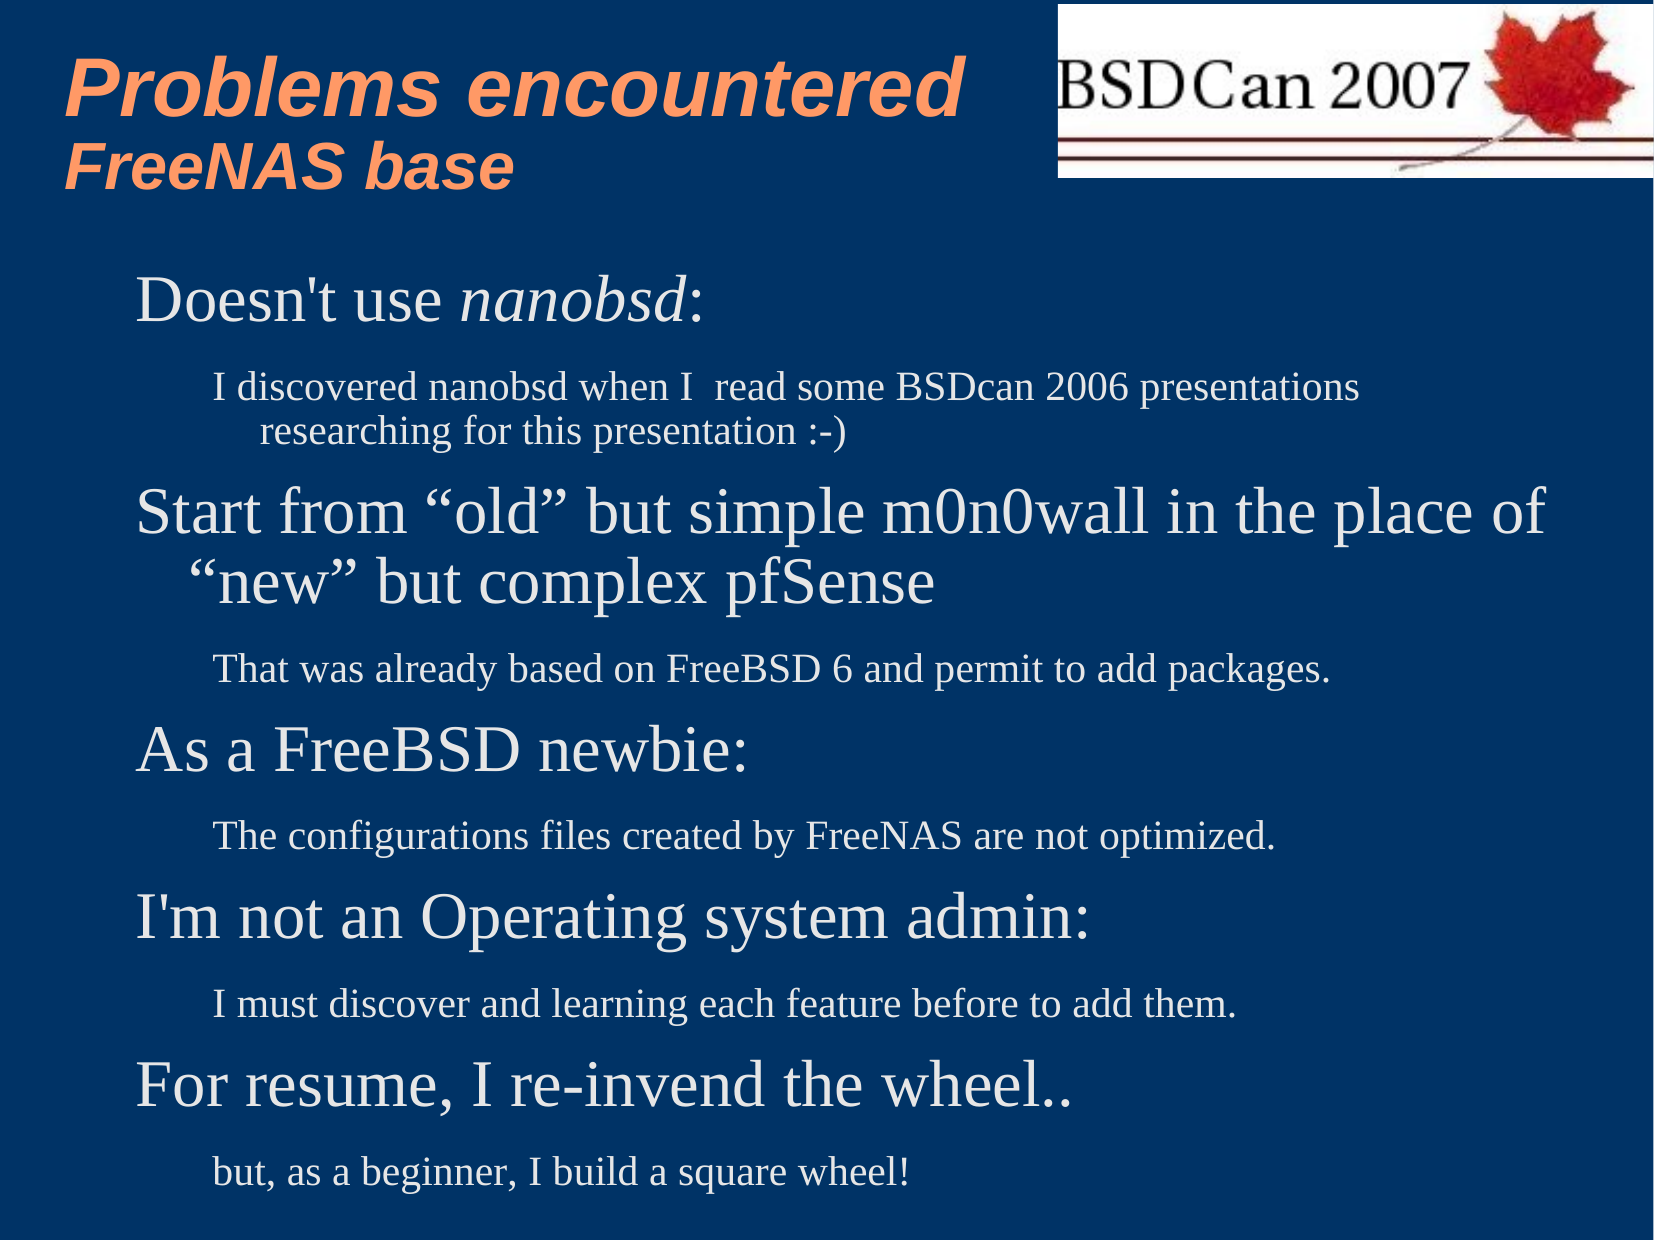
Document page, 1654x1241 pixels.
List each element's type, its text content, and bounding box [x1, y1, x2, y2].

list Doesn't use nanobsd: I discovered nanobsd when I read some BSDcan 2006 presentations researching for this presentation :-) Start from “old” but simple m0n0wall in the place of “new” but complex pfSense That was already based on FreeBSD 6 and permit to add packages. As a FreeBSD newbie: The configurations files created by FreeNAS are not optimized. I'm not an Operating system admin: I must discover and learning each feature before to add them. For resume, I re-invend the wheel.. but, as a beginner, I build a square wheel! [118, 265, 1558, 1203]
title Problems encountered FreeNAS base [64, 44, 1477, 207]
picture [1057, 4, 1654, 178]
